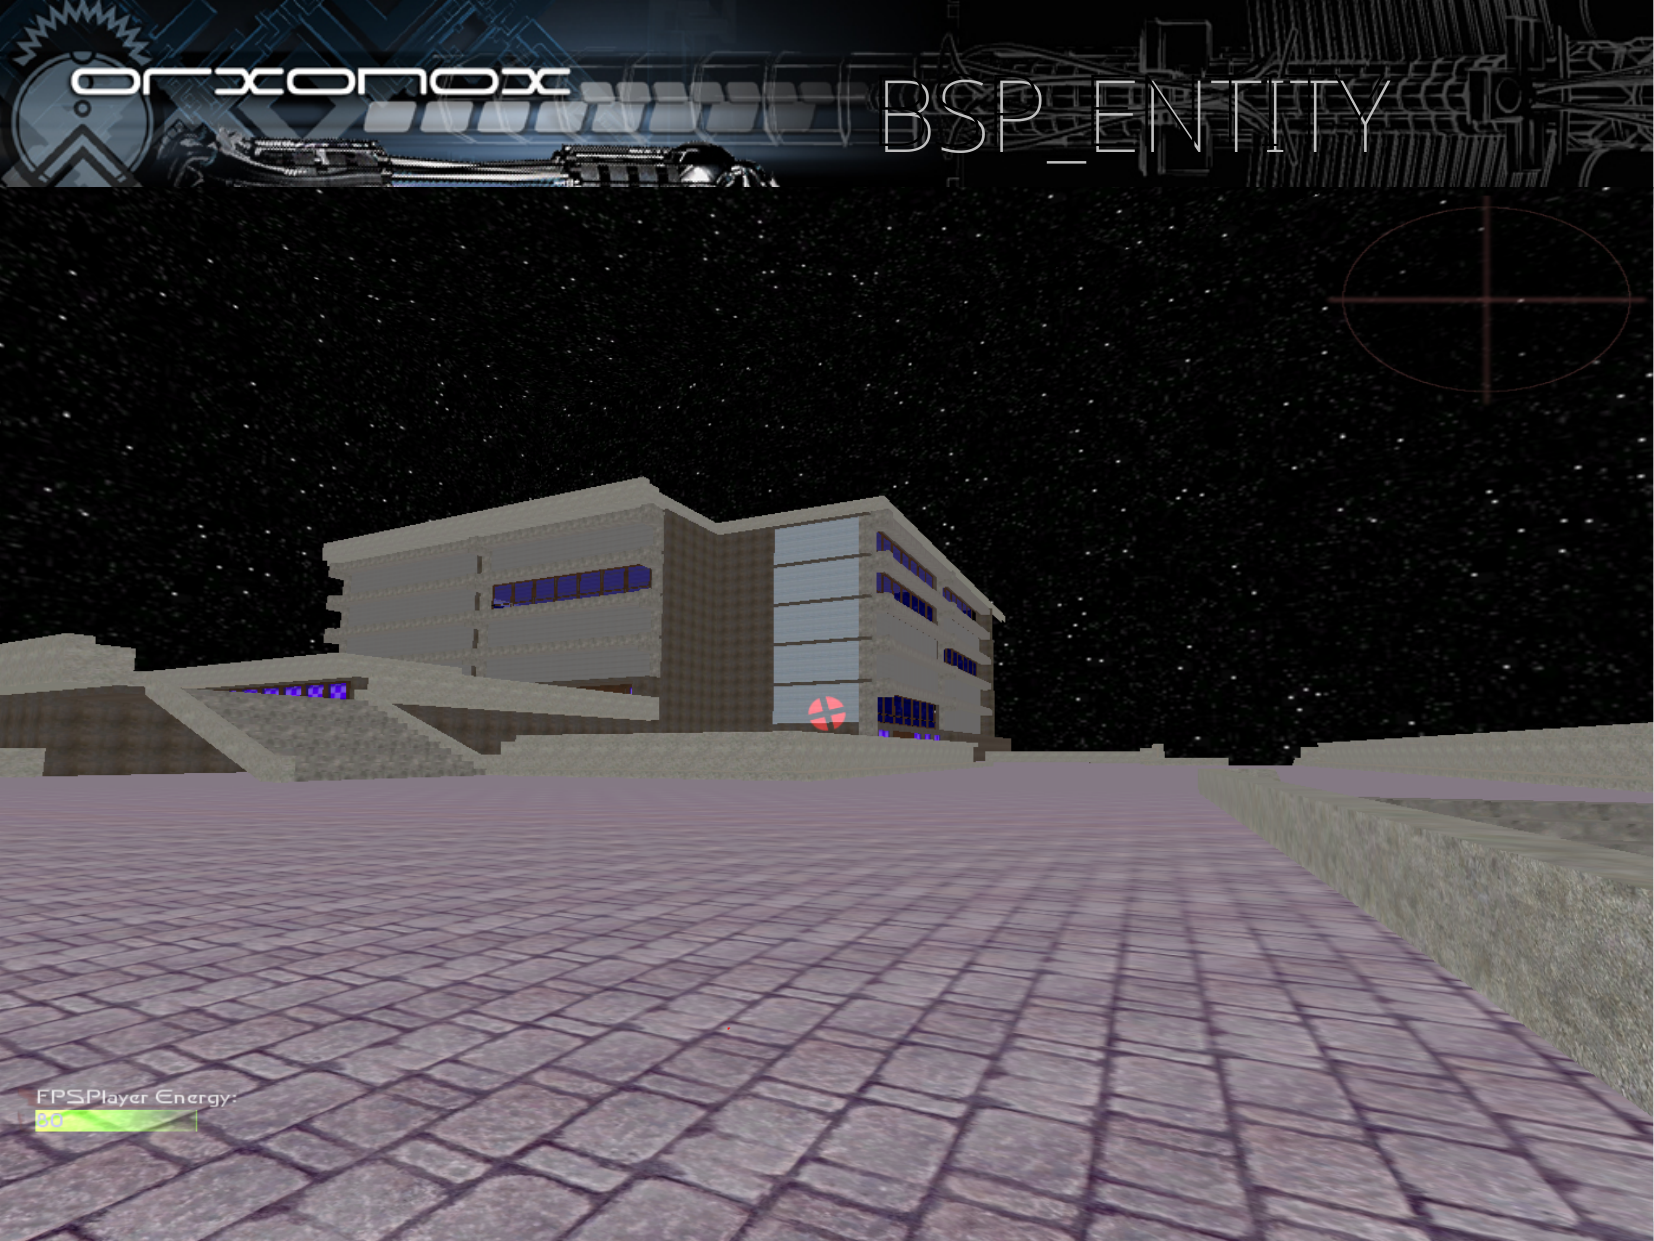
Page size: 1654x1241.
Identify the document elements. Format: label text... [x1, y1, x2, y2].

picture [0, 0, 1654, 1241]
text_box BSP_ENTITY [819, 32, 1395, 172]
